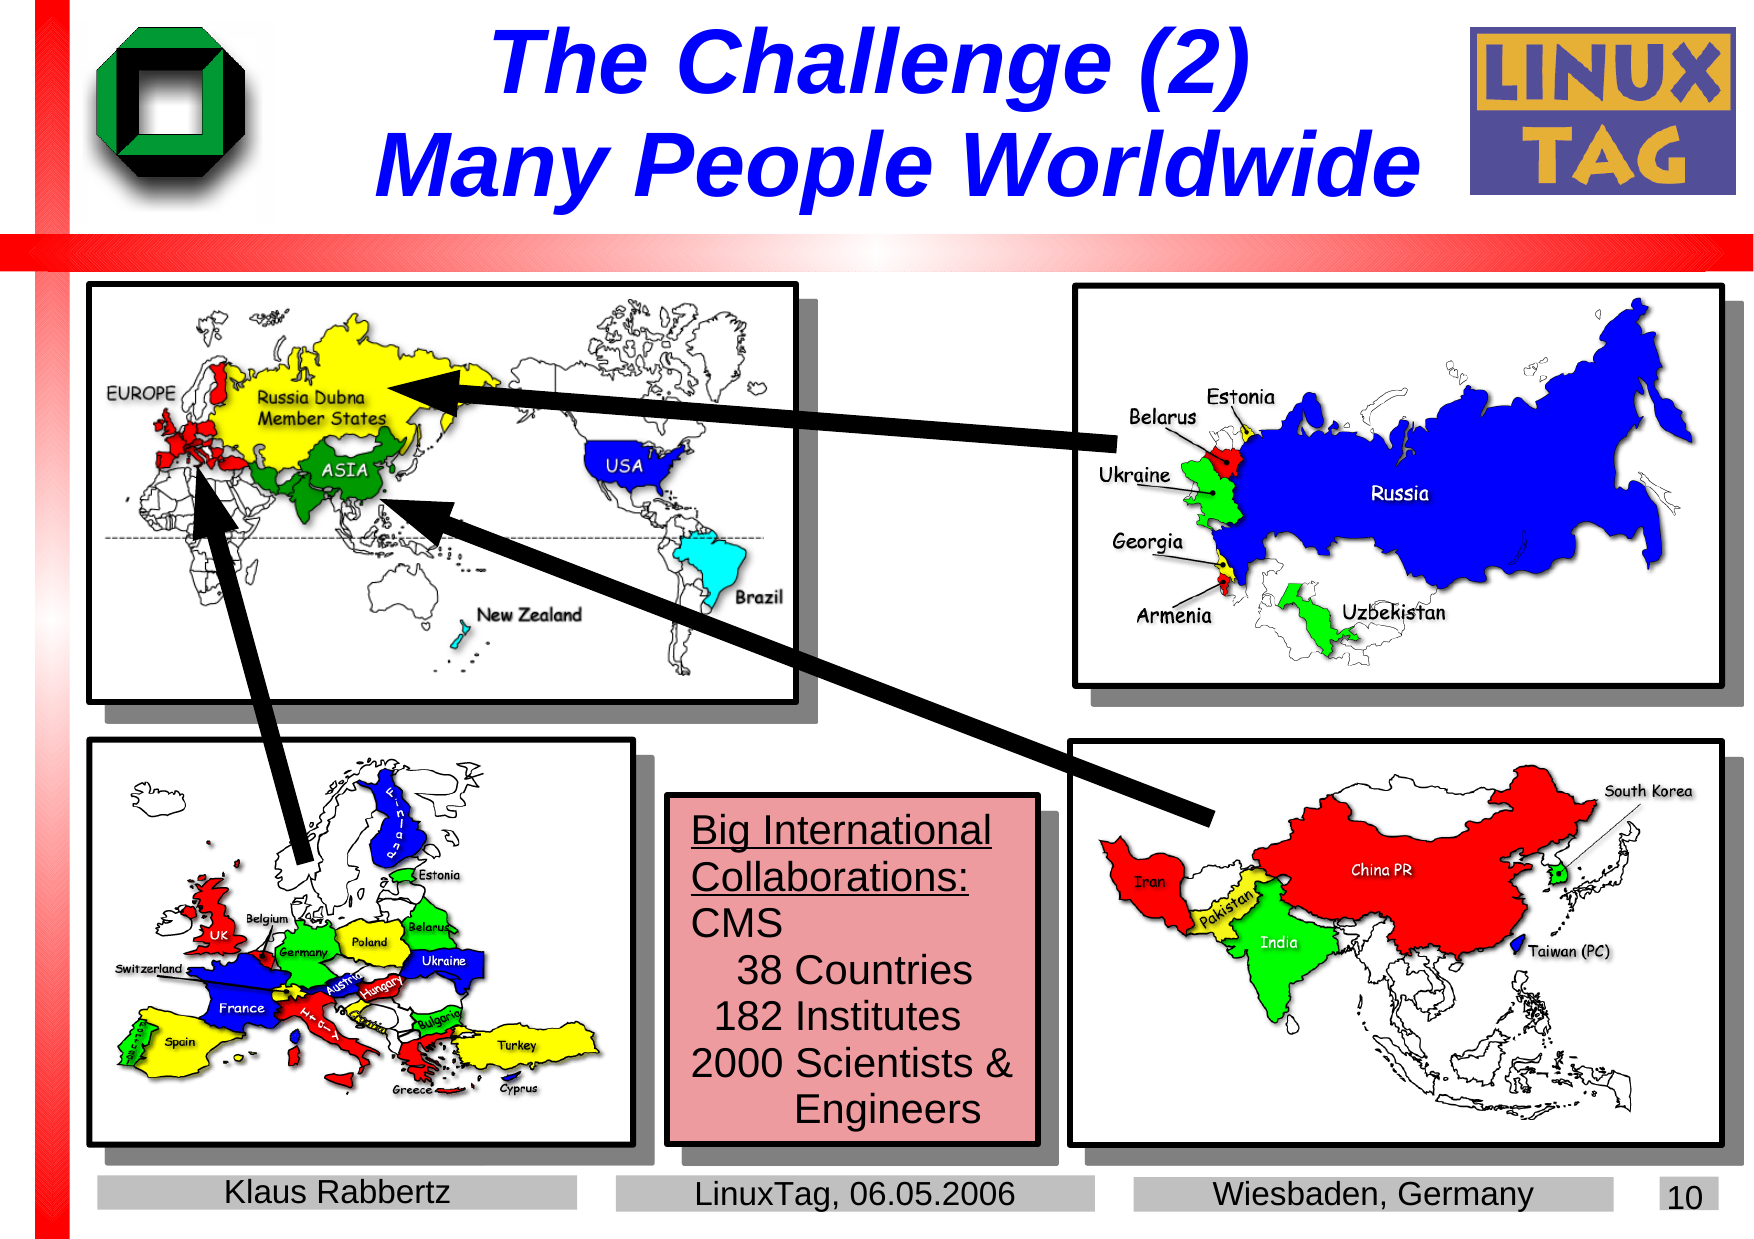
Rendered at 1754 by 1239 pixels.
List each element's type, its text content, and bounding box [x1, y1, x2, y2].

text_box Big International Collaborations: CMS 38 Countries 182 Institutes 2000 Scientists & Engineers [666, 795, 1038, 1145]
title The Challenge (2) Many People Worldwide [282, 9, 1457, 217]
picture [99, 299, 787, 676]
picture [71, 19, 274, 223]
text_box [265, 666, 797, 703]
picture [110, 757, 609, 1127]
text_box [89, 739, 634, 1145]
text_box [1069, 741, 1723, 1145]
picture [1096, 293, 1701, 666]
picture [1470, 27, 1736, 195]
text_box [1075, 285, 1723, 686]
text_box [787, 429, 797, 649]
picture [1093, 760, 1701, 1120]
text_box [89, 283, 797, 703]
